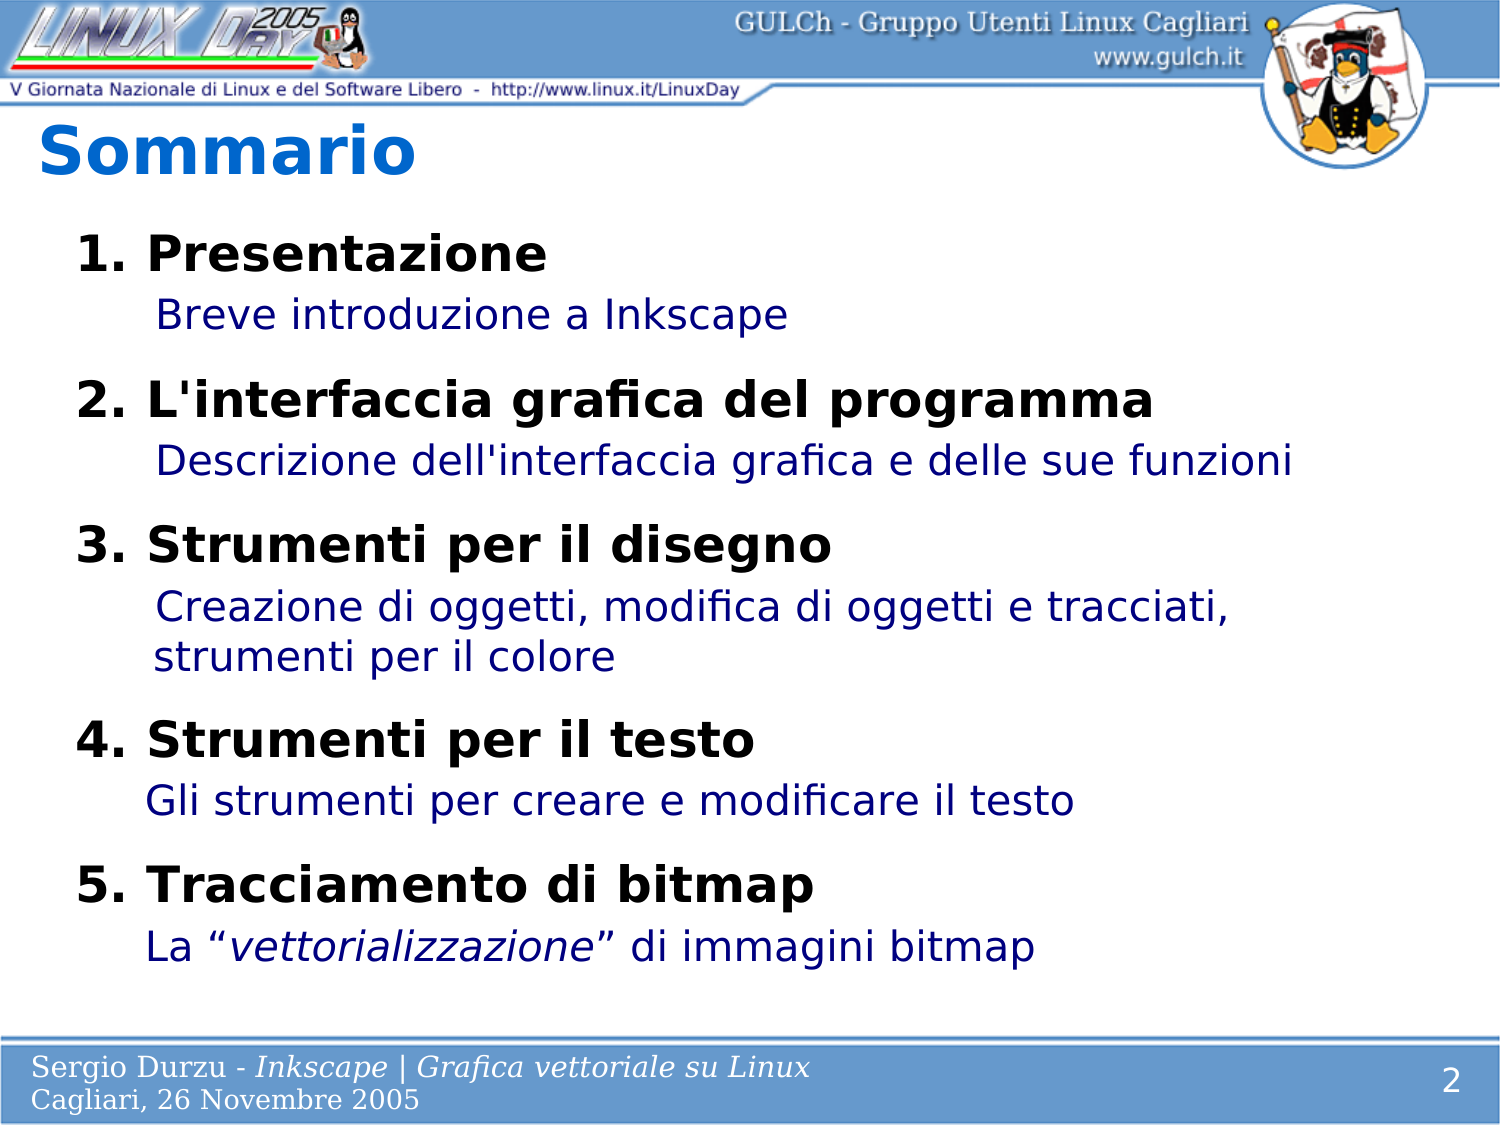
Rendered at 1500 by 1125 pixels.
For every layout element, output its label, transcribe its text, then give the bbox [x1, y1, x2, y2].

text_box 1. Presentazione Breve introduzione a Inkscape 2. L'interfaccia grafica del programma Descrizione dell'interfaccia grafica e delle sue funzioni 3. Strumenti per il disegno Creazione di oggetti, modifica di oggetti e tracciati, strumenti per il colore 4. Strumenti per il testo Gli strumenti per creare e modificare il testo 5. Tracciamento di bitmap La “vettorializzazione” di immagini bitmap [75, 224, 1426, 1032]
picture [0, 0, 1500, 1125]
text_box Sommario [37, 112, 418, 191]
